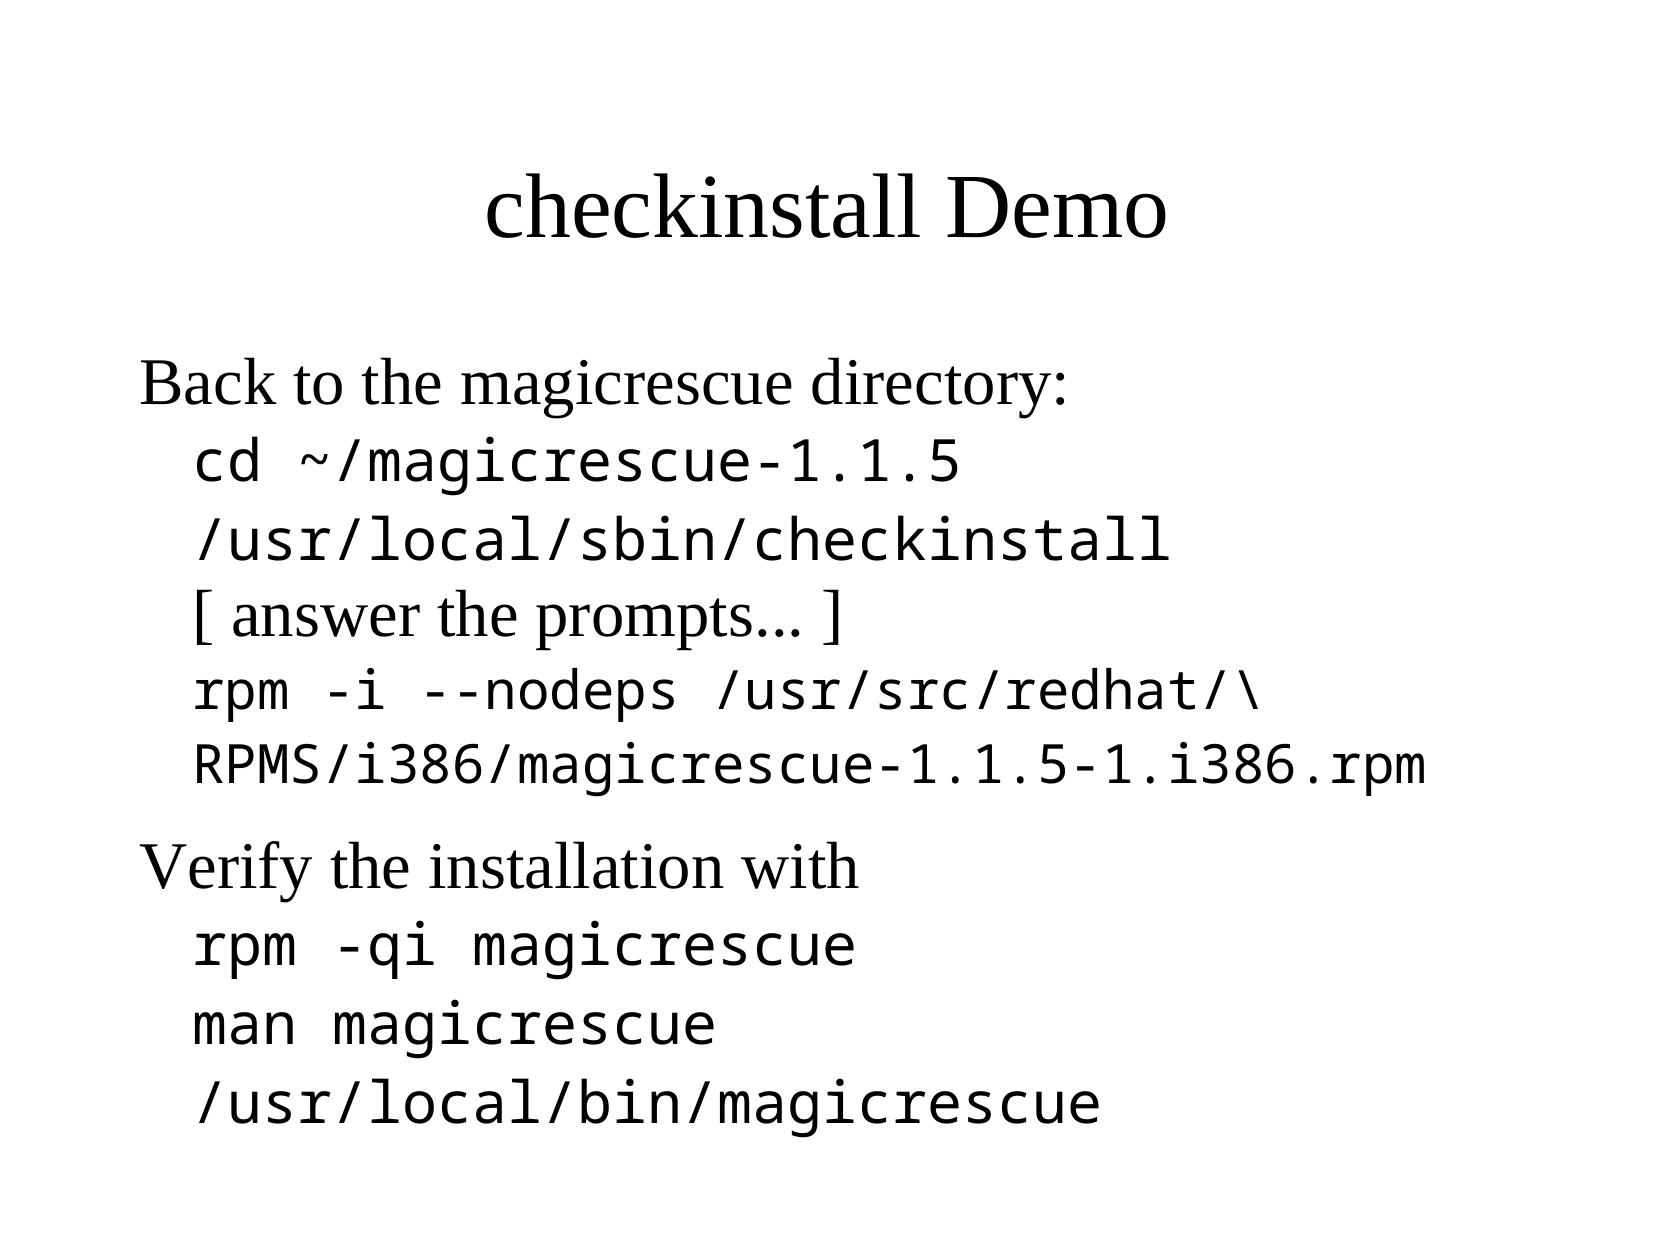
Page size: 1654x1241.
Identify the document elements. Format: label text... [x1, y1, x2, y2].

list Back to the magicrescue directory: cd ~/magicrescue-1.1.5 /usr/local/sbin/checkinstall [ answer the prompts... ] rpm -i --nodeps /usr/src/redhat/\ RPMS/i386/magicrescue-1.1.5-1.i386.rpm Verify the installation with rpm -qi magicrescue man magicrescue /usr/local/bin/magicrescue [121, 344, 1534, 1127]
title checkinstall Demo [121, 102, 1534, 311]
